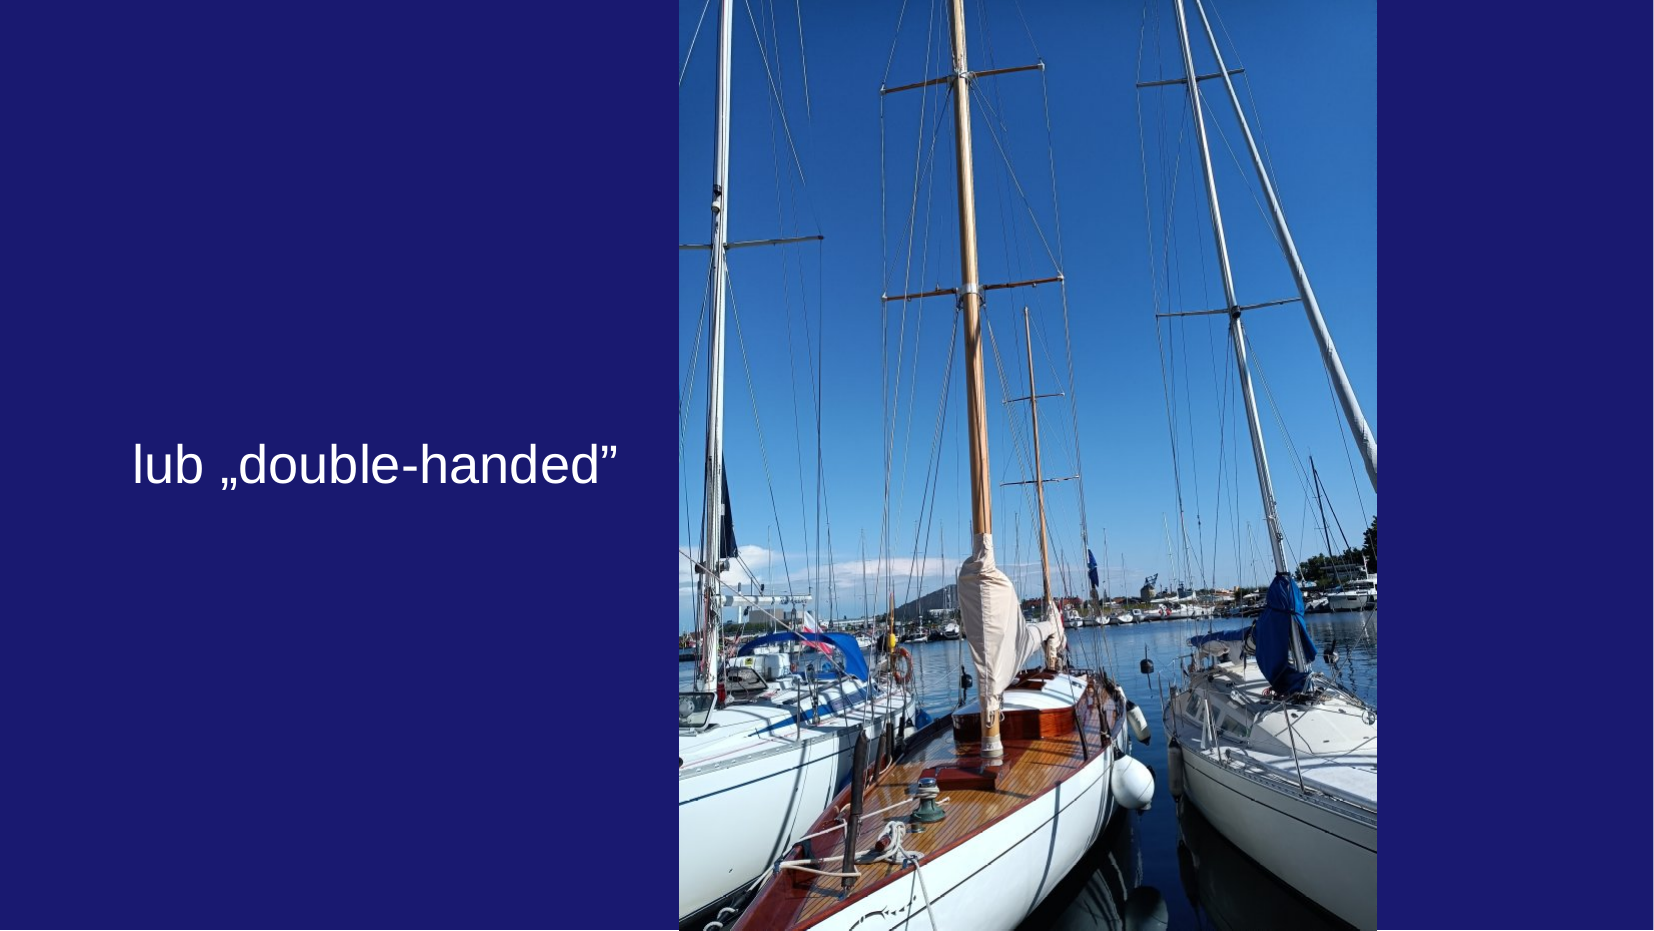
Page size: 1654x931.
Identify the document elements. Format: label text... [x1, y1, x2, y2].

text_box lub „double-handed” [118, 427, 652, 503]
picture [679, 0, 1377, 931]
